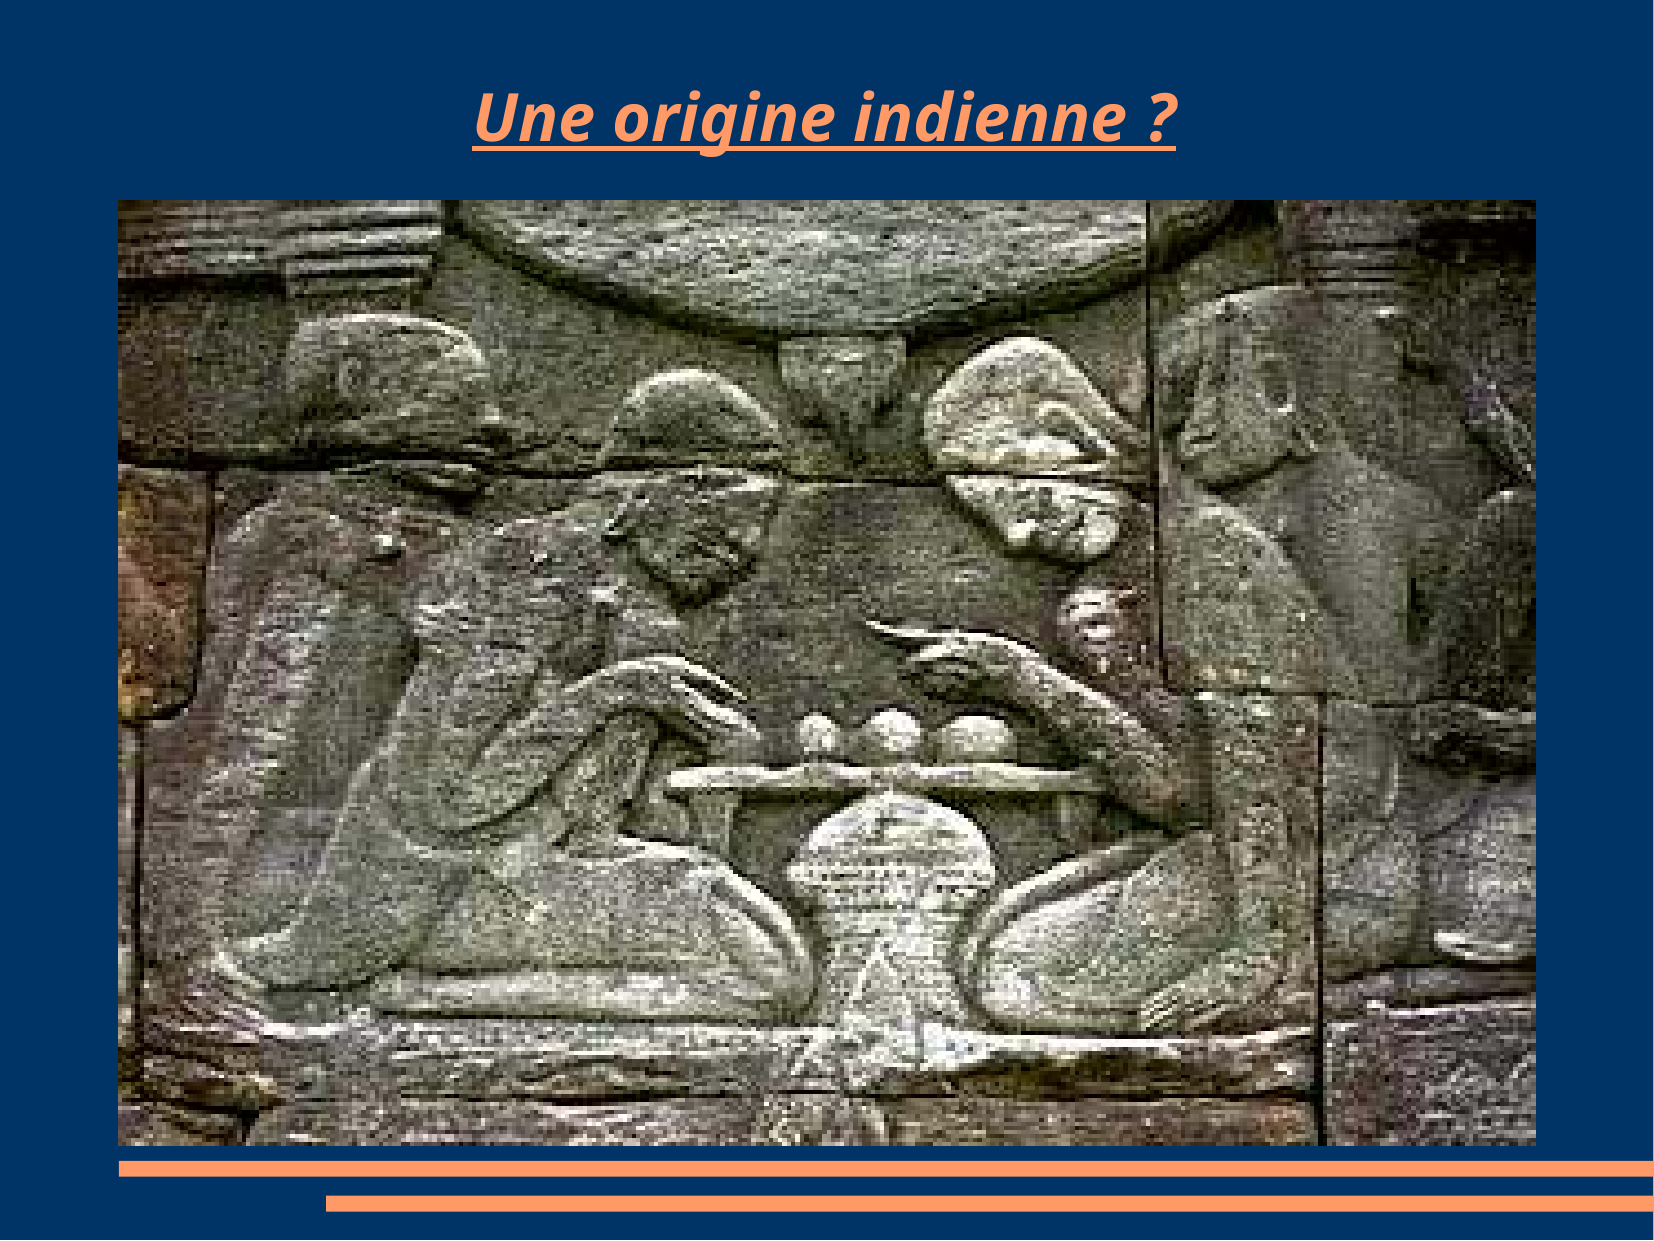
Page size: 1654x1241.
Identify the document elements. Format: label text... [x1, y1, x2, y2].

picture [118, 200, 1536, 1146]
title Une origine indienne ? [118, 11, 1531, 200]
